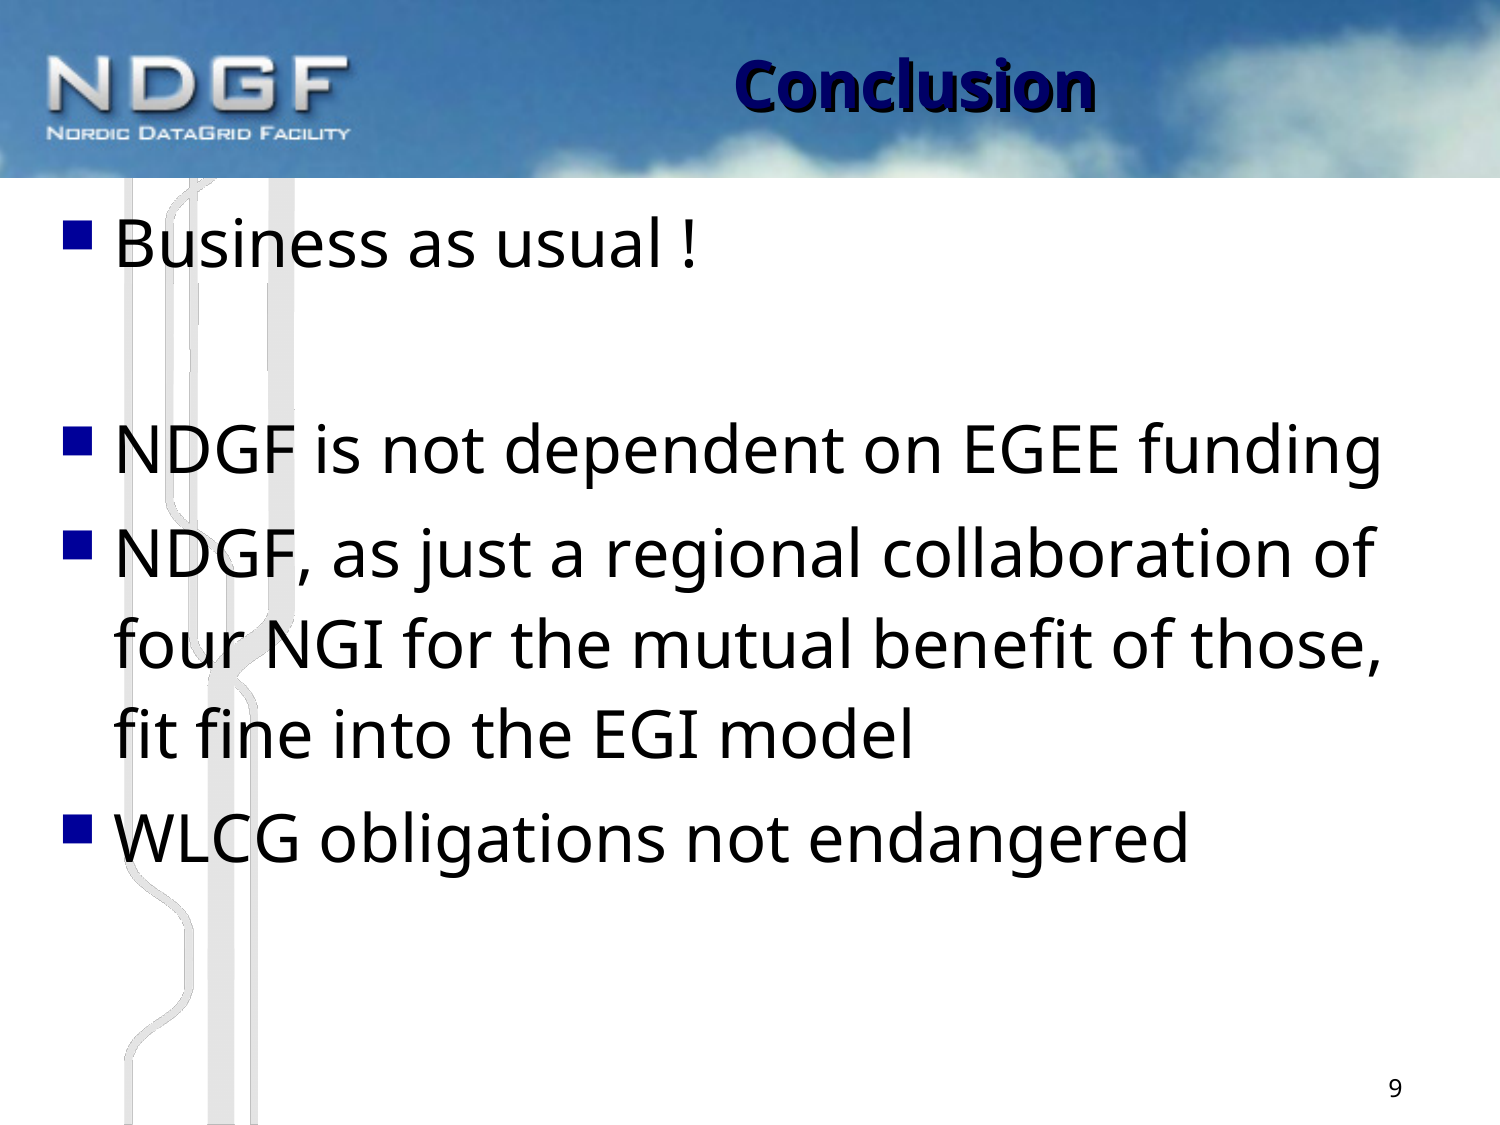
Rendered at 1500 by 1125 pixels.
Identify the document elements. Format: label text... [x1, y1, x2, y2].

title Conclusion [372, 0, 1458, 171]
picture [0, 0, 1500, 1125]
list Business as usual ! NDGF is not dependent on EGEE funding NDGF, as just a regional collaboration of four NGI for the mutual benefit of those, fit fine into the EGI model WLCG obligations not endangered [59, 196, 1424, 1064]
